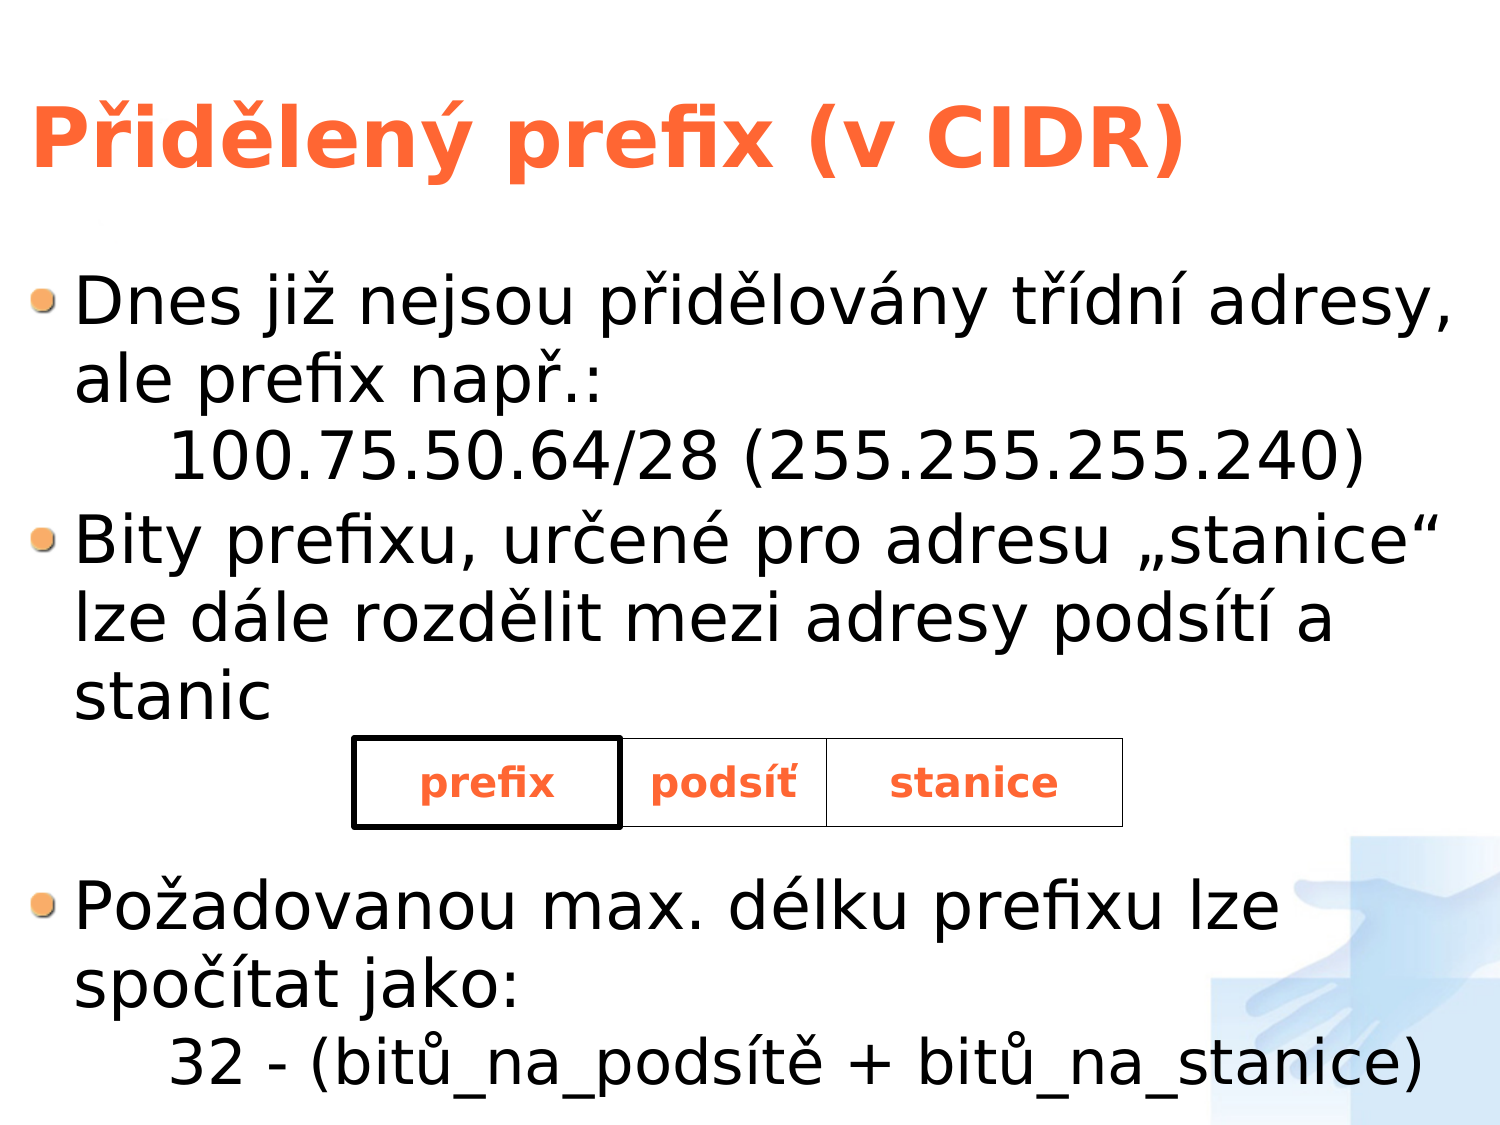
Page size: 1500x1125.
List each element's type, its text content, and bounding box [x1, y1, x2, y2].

text_box prefix [354, 738, 620, 827]
list Dnes již nejsou přidělovány třídní adresy, ale prefix např.: 100.75.50.64/28 (255.255.255.240) Bity prefixu, určené pro adresu „stanice“ lze dále rozdělit mezi adresy podsítí a stanic Požadovanou max. délku prefixu lze spočítat jako: 32 - (bitů_na_podsítě + bitů_na_stanice) [29, 262, 1477, 1101]
text_box stanice [826, 738, 1123, 827]
picture [0, 0, 1500, 1125]
title Přidělený prefix (v CIDR) [29, 21, 1477, 257]
text_box podsíť [620, 738, 826, 827]
